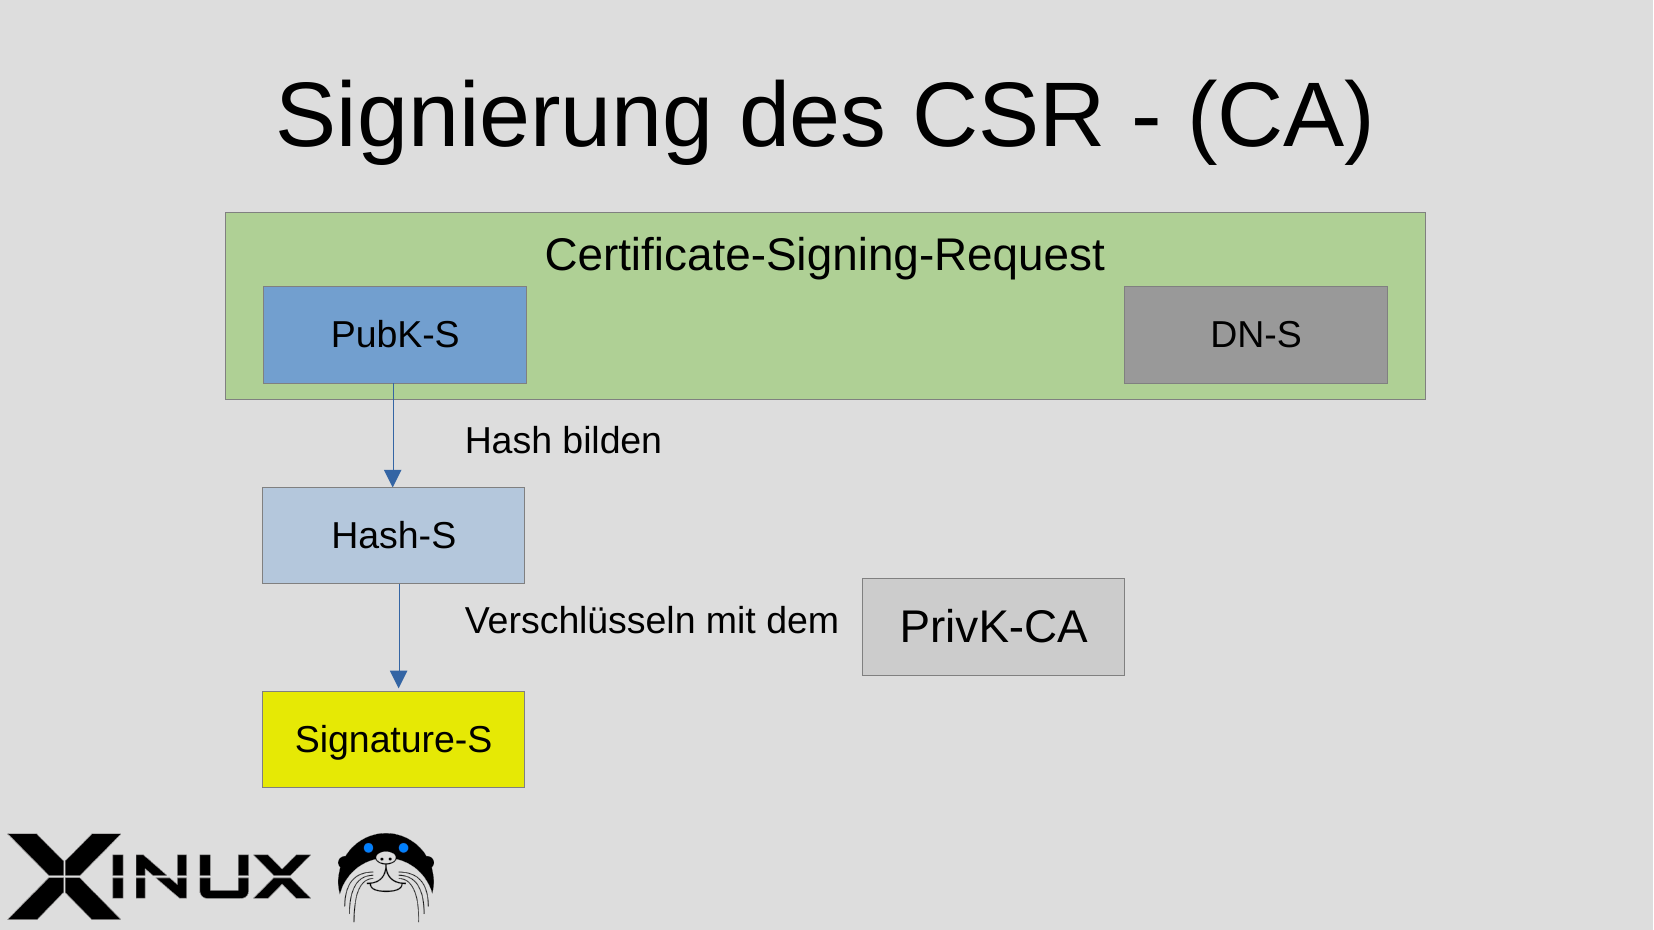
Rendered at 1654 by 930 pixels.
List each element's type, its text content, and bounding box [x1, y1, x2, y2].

text_box DN-S [1124, 286, 1388, 384]
text_box PrivK-CA [862, 578, 1125, 676]
text_box Hash-S [262, 487, 525, 584]
text_box Signature-S [262, 691, 525, 788]
text_box Hash bilden [450, 412, 677, 470]
title Signierung des CSR - (CA) [82, 37, 1571, 193]
text_box Certificate-Signing-Request [225, 212, 1426, 400]
text_box PubK-S [263, 286, 527, 384]
picture [0, 824, 440, 929]
text_box Verschlüsseln mit dem [450, 592, 863, 692]
